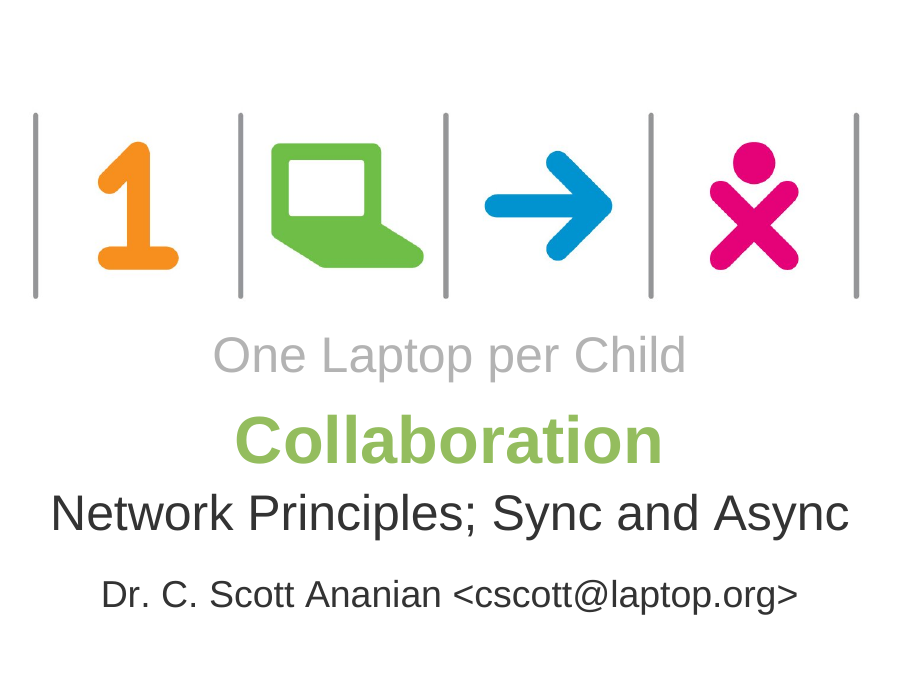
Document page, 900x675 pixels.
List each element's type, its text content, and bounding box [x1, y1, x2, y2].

text_box One Laptop per Child [197, 317, 703, 391]
text_box Network Principles; Sync and Async Dr. C. Scott Ananian <cscott@laptop.org> [0, 412, 900, 670]
picture [0, 69, 900, 345]
title Collaboration [45, 402, 855, 488]
